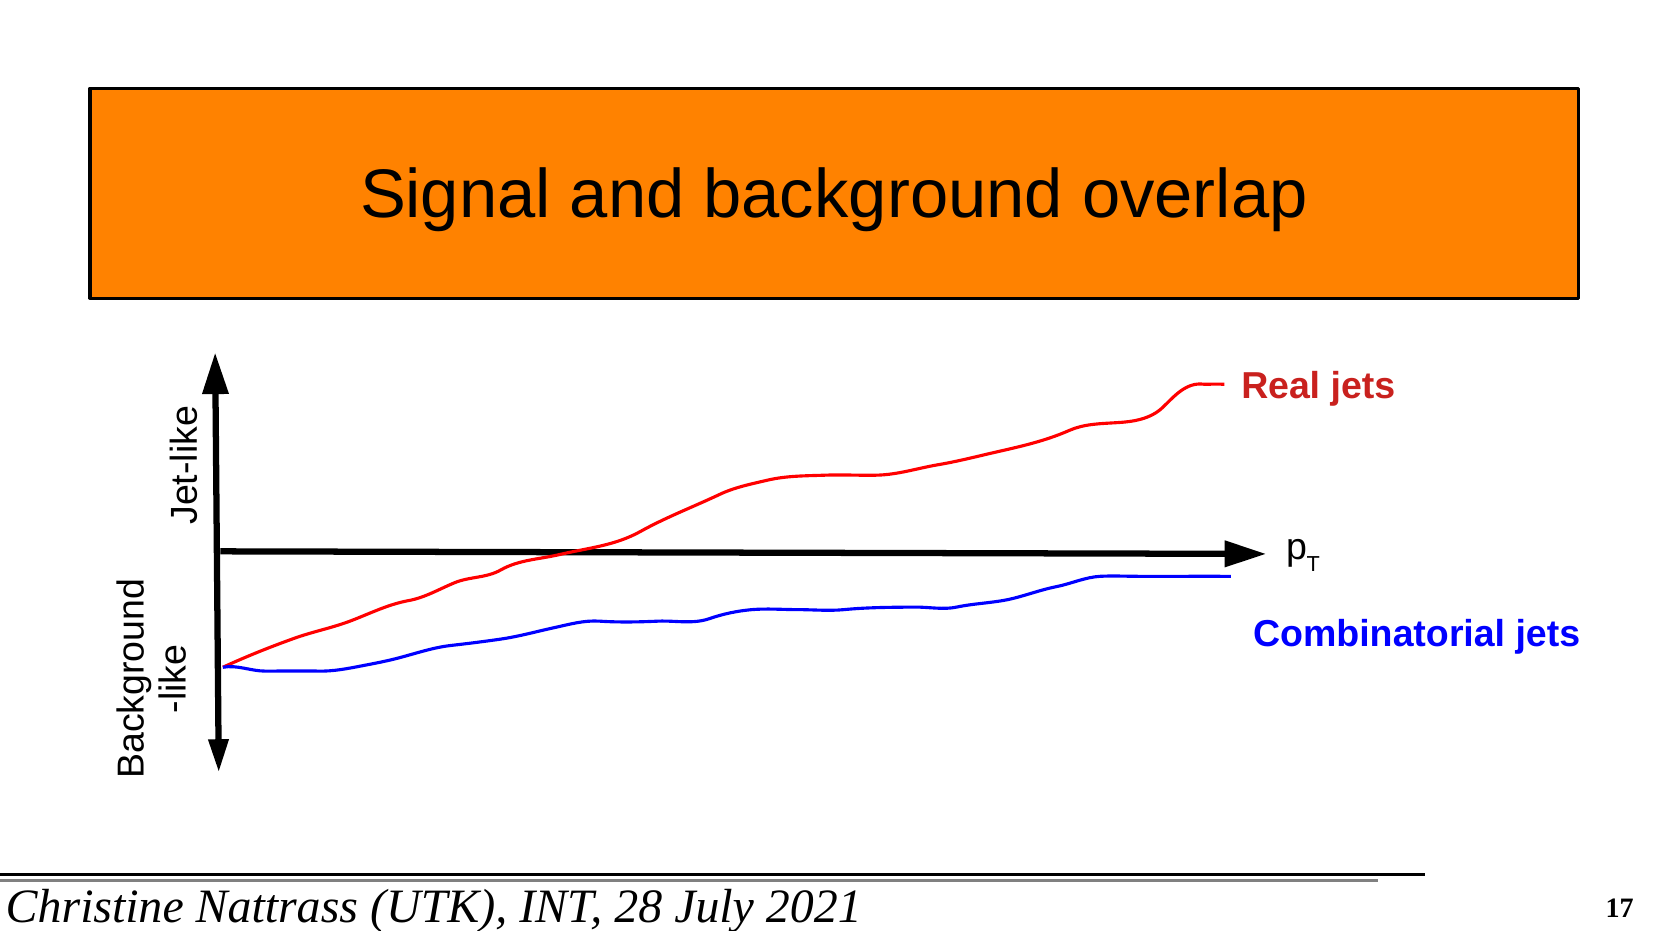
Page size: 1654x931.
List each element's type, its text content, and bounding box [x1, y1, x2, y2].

text_box pT [1271, 518, 1335, 584]
text_box Background-like [102, 563, 202, 794]
text_box Combinatorial jets [1238, 605, 1596, 662]
title Signal and background overlap [90, 88, 1579, 299]
text_box Jet-like [155, 391, 213, 540]
text_box Real jets [1226, 357, 1411, 414]
